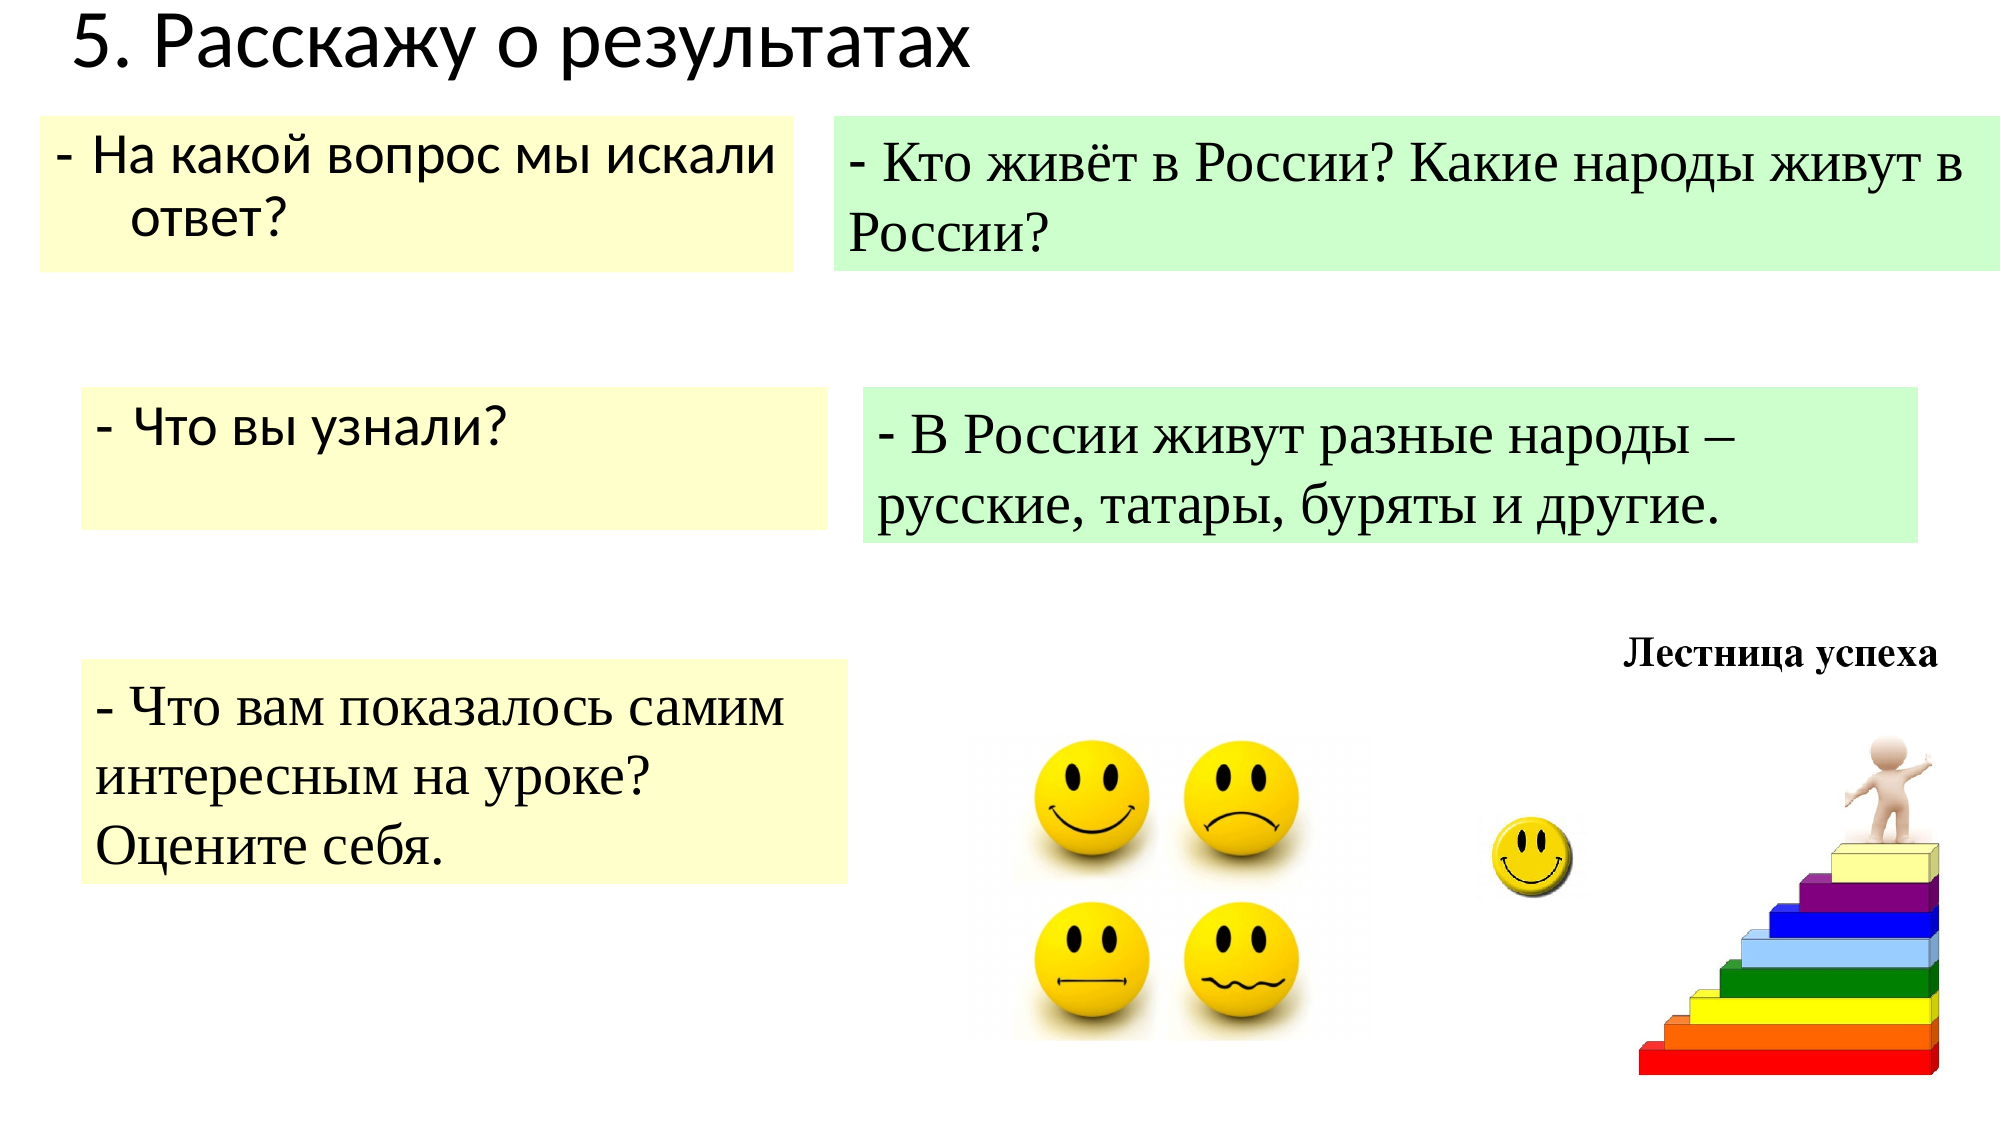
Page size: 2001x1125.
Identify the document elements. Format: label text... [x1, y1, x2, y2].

text_box Что вы узнали? [81, 387, 827, 530]
text_box Кто живёт в России? Какие народы живут в России? [834, 116, 2000, 271]
text_box На какой вопрос мы искали ответ? [40, 115, 794, 273]
picture [961, 732, 1373, 1041]
title 5. Расскажу о результатах [55, 0, 1781, 100]
picture [1438, 600, 2000, 1114]
text_box В России живут разные народы – русские, татары, буряты и другие. [863, 387, 1918, 543]
text_box - Что вам показалось самим интересным на уроке? Оцените себя. [81, 659, 848, 884]
